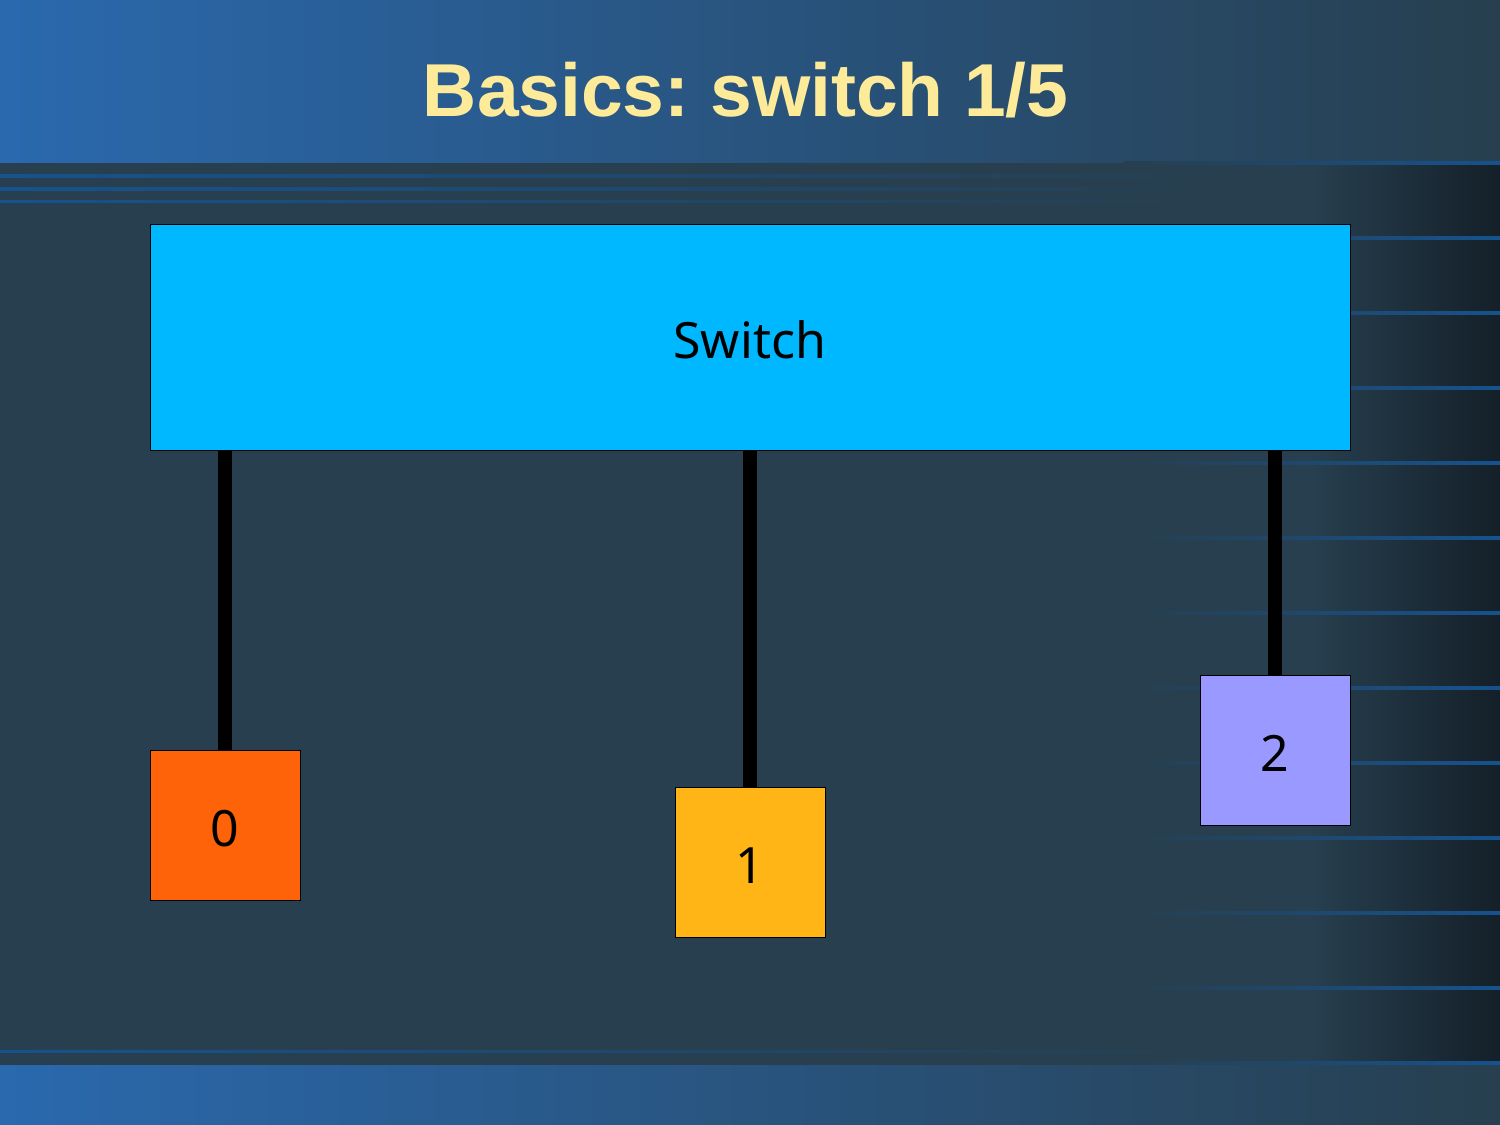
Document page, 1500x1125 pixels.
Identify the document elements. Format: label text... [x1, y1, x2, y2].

text_box Switch [150, 224, 1351, 451]
text_box 0 [150, 750, 301, 901]
text_box 2 [1200, 675, 1351, 826]
title Basics: switch 1/5 [83, 24, 1409, 151]
text_box 1 [675, 787, 826, 938]
